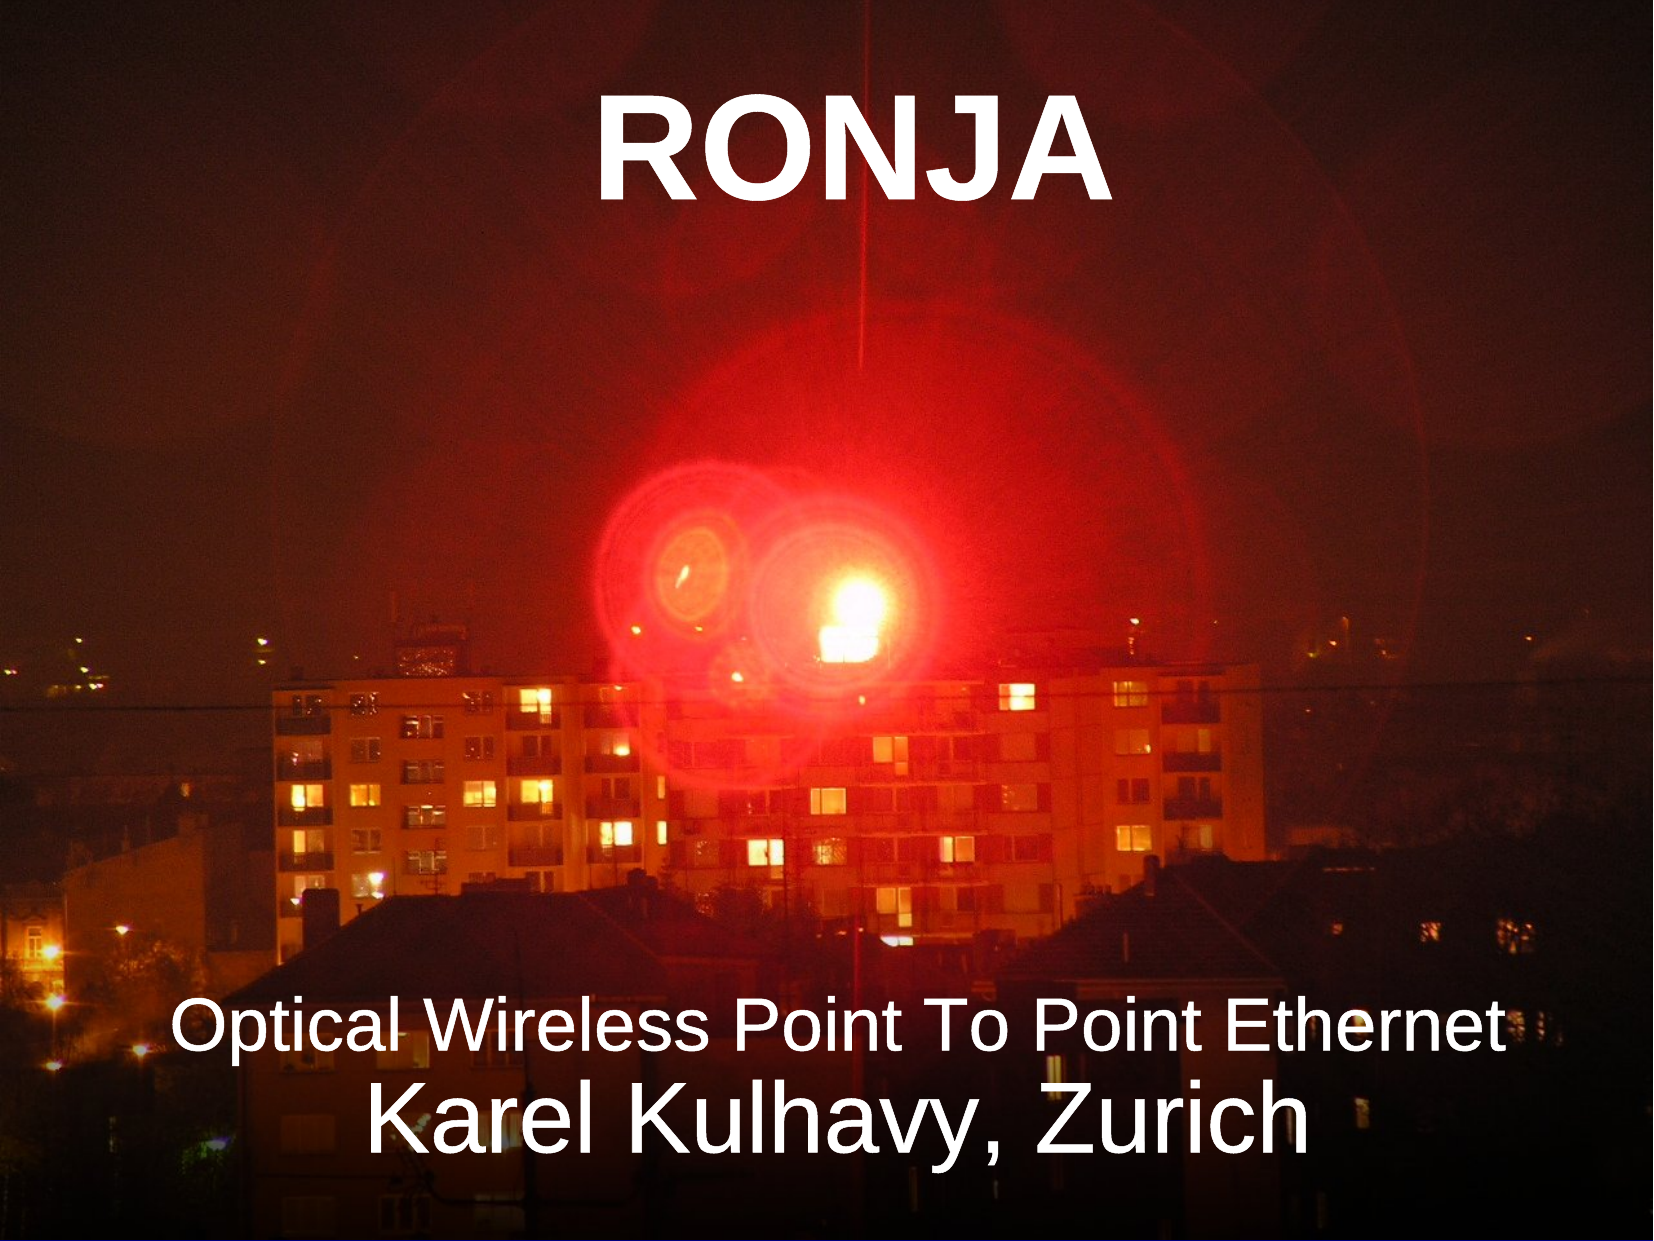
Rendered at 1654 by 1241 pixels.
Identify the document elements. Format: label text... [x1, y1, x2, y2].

picture [0, 0, 1653, 985]
text_box Optical Wireless Point To Point Ethernet Karel Kulhavy, Zurich [0, 985, 1653, 1241]
title RONJA [591, 37, 1189, 340]
